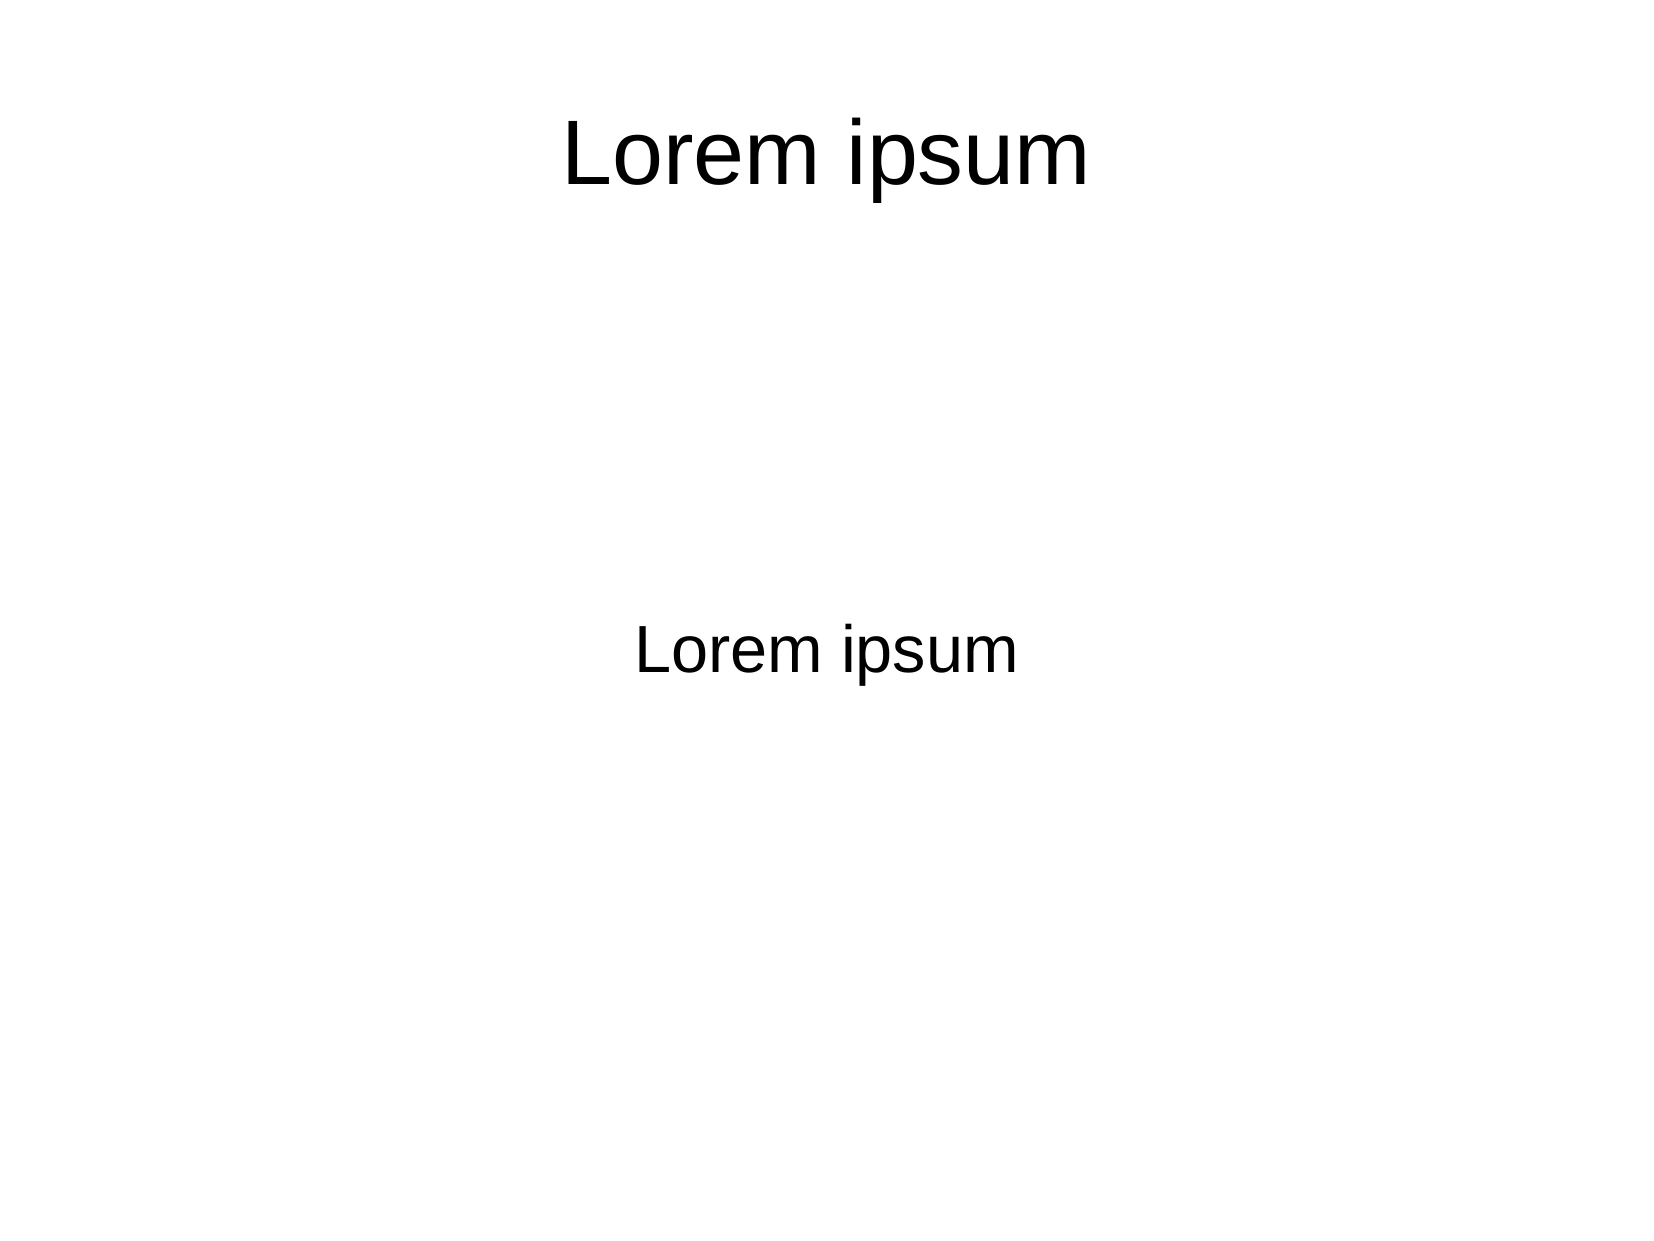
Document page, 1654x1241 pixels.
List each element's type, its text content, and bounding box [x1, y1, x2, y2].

subtitle Lorem ipsum [82, 290, 1571, 1010]
title Lorem ipsum [82, 49, 1571, 257]
